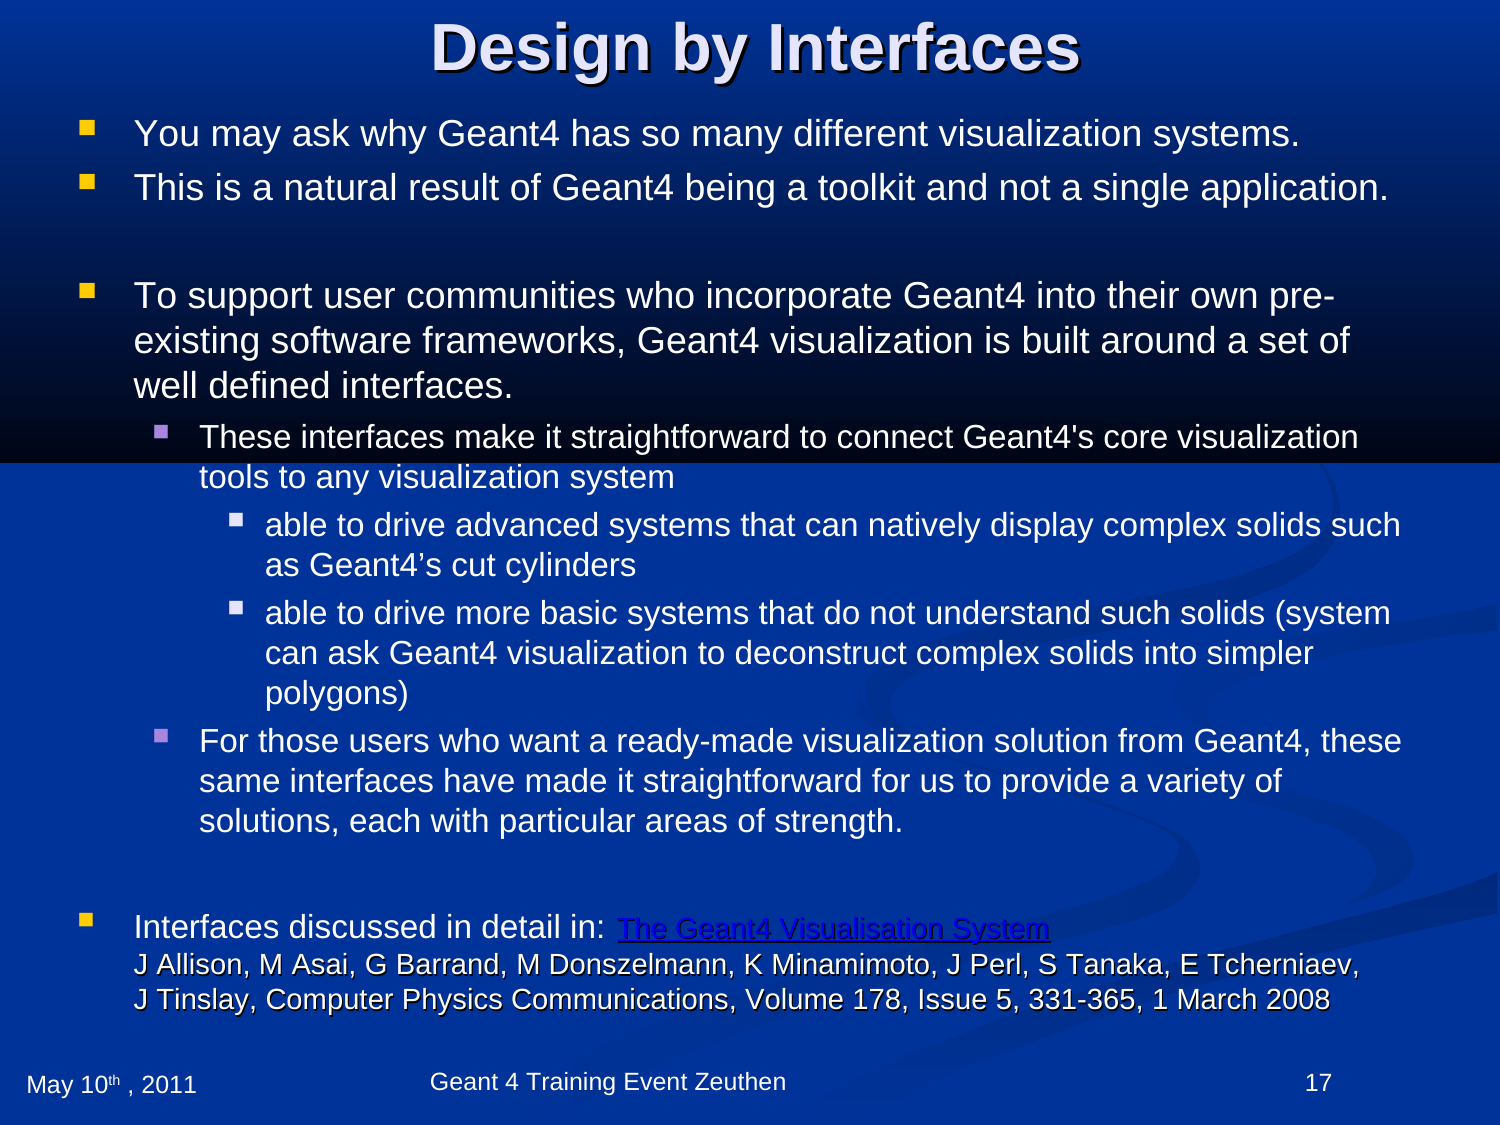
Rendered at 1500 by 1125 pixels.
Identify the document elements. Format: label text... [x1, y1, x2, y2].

title Design by Interfaces [99, 0, 1413, 92]
list You may ask why Geant4 has so many different visualization systems. This is a natural result of Geant4 being a toolkit and not a single application. To support user communities who incorporate Geant4 into their own pre-existing software frameworks, Geant4 visualization is built around a set of well defined interfaces. These interfaces make it straightforward to connect Geant4's core visualization tools to any visualization system able to drive advanced systems that can natively display complex solids such as Geant4’s cut cylinders able to drive more basic systems that do not understand such solids (system can ask Geant4 visualization to deconstruct complex solids into simpler polygons) For those users who want a ready-made visualization solution from Geant4, these same interfaces have made it straightforward for us to provide a variety of solutions, each with particular areas of strength. Interfaces discussed in detail in: The Geant4 Visualisation System J Allison, M Asai, G Barrand, M Donszelmann, K Minamimoto, J Perl, S Tanaka, E Tcherniaev, J Tinslay, Computer Physics Communications, Volume 178, Issue 5, 331-365, 1 March 2008 [62, 100, 1438, 1026]
